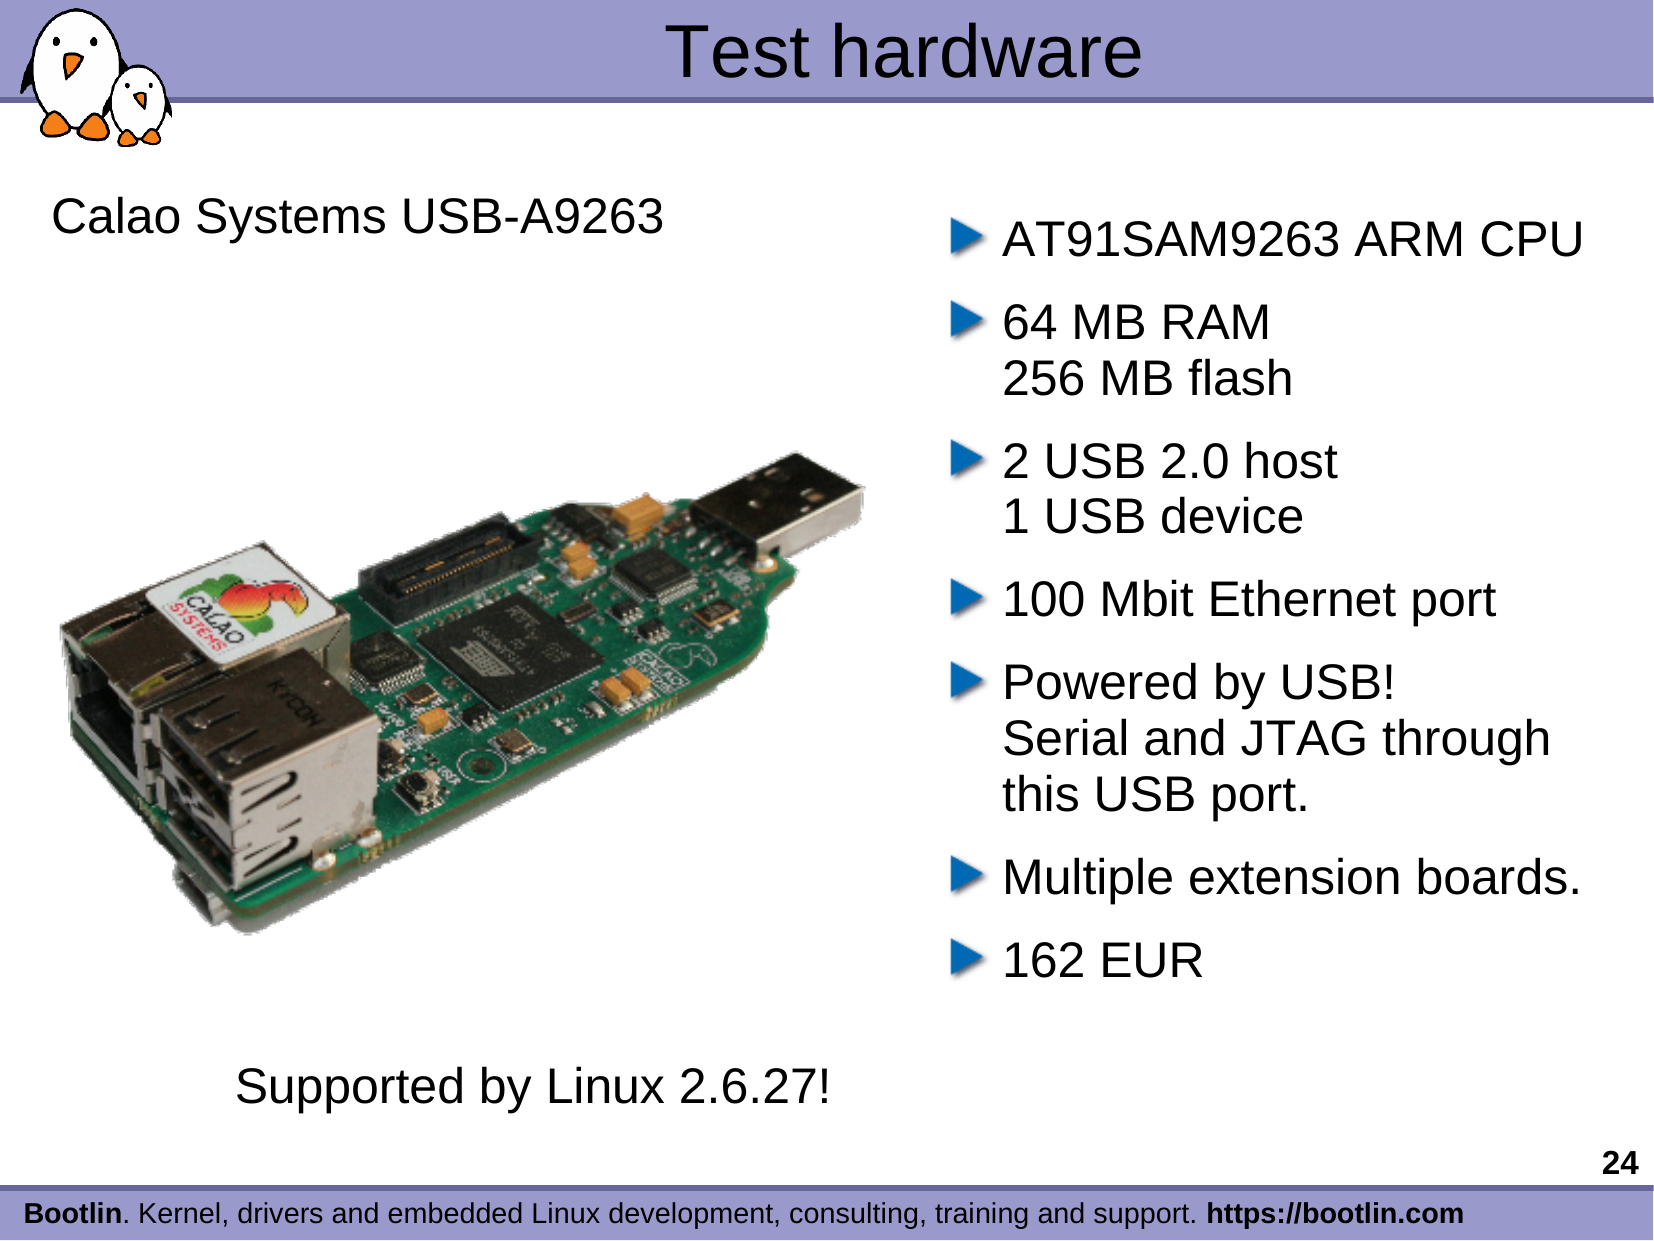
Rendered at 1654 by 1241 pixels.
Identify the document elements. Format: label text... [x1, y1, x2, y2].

title Test hardware [178, 5, 1631, 97]
list AT91SAM9263 ARM CPU 64 MB RAM 256 MB flash 2 USB 2.0 host 1 USB device 100 Mbit Ethernet port Powered by USB! Serial and JTAG through this USB port. Multiple extension boards. 162 EUR [931, 211, 1623, 1061]
picture [42, 437, 876, 951]
text_box Supported by Linux 2.6.27! [234, 1058, 833, 1121]
text_box Calao Systems USB-A9263 [50, 188, 665, 251]
picture [20, 8, 172, 147]
